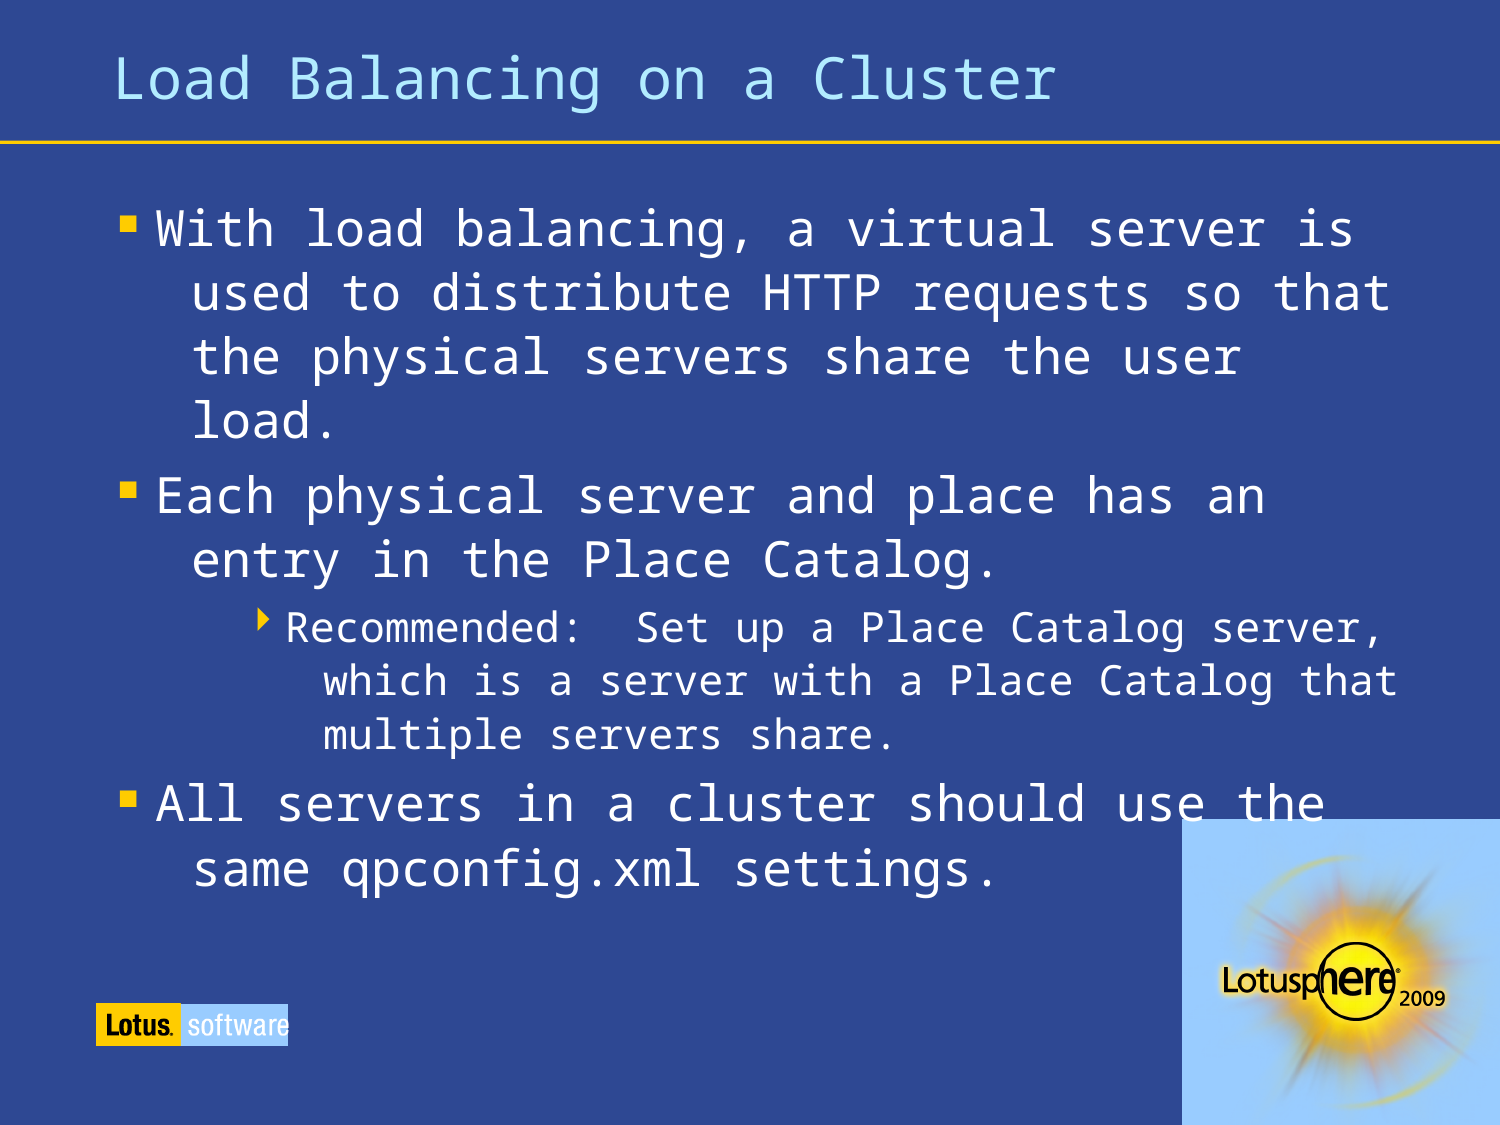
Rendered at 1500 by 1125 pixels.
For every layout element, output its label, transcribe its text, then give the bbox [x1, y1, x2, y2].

picture [96, 1003, 289, 1046]
list With load balancing, a virtual server is used to distribute HTTP requests so that the physical servers share the user load. Each physical server and place has an entry in the Place Catalog. Recommended: Set up a Place Catalog server, which is a server with a Place Catalog that multiple servers share. All servers in a cluster should use the same qpconfig.xml settings. [101, 187, 1426, 788]
picture [1181, 818, 1500, 1125]
title Load Balancing on a Cluster [112, 21, 1394, 135]
